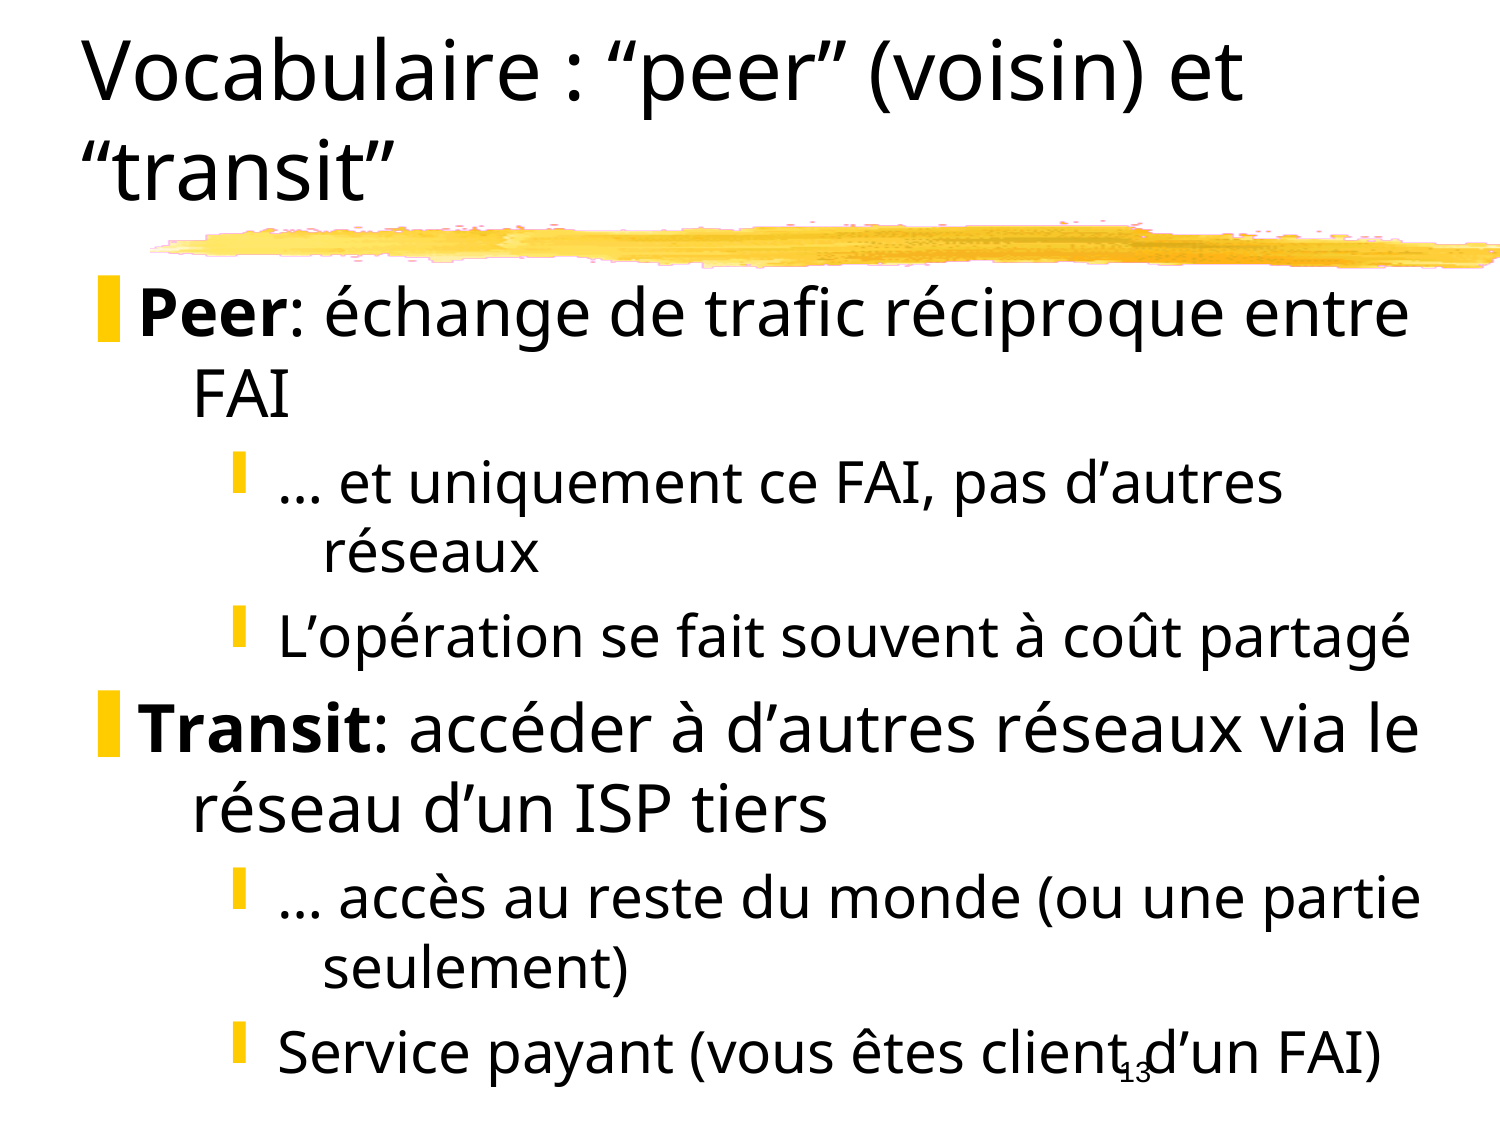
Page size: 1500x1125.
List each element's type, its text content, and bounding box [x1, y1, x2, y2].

title Vocabulaire : “peer” (voisin) et “transit” [66, 9, 1342, 225]
list Peer: échange de trafic réciproque entre FAI … et uniquement ce FAI, pas d’autres réseaux L’opération se fait souvent à coût partagé Transit: accéder à d’autres réseaux via le réseau d’un ISP tiers … accès au reste du monde (ou une partie seulement)‏ Service payant (vous êtes client d’un FAI)‏ [66, 262, 1450, 1093]
